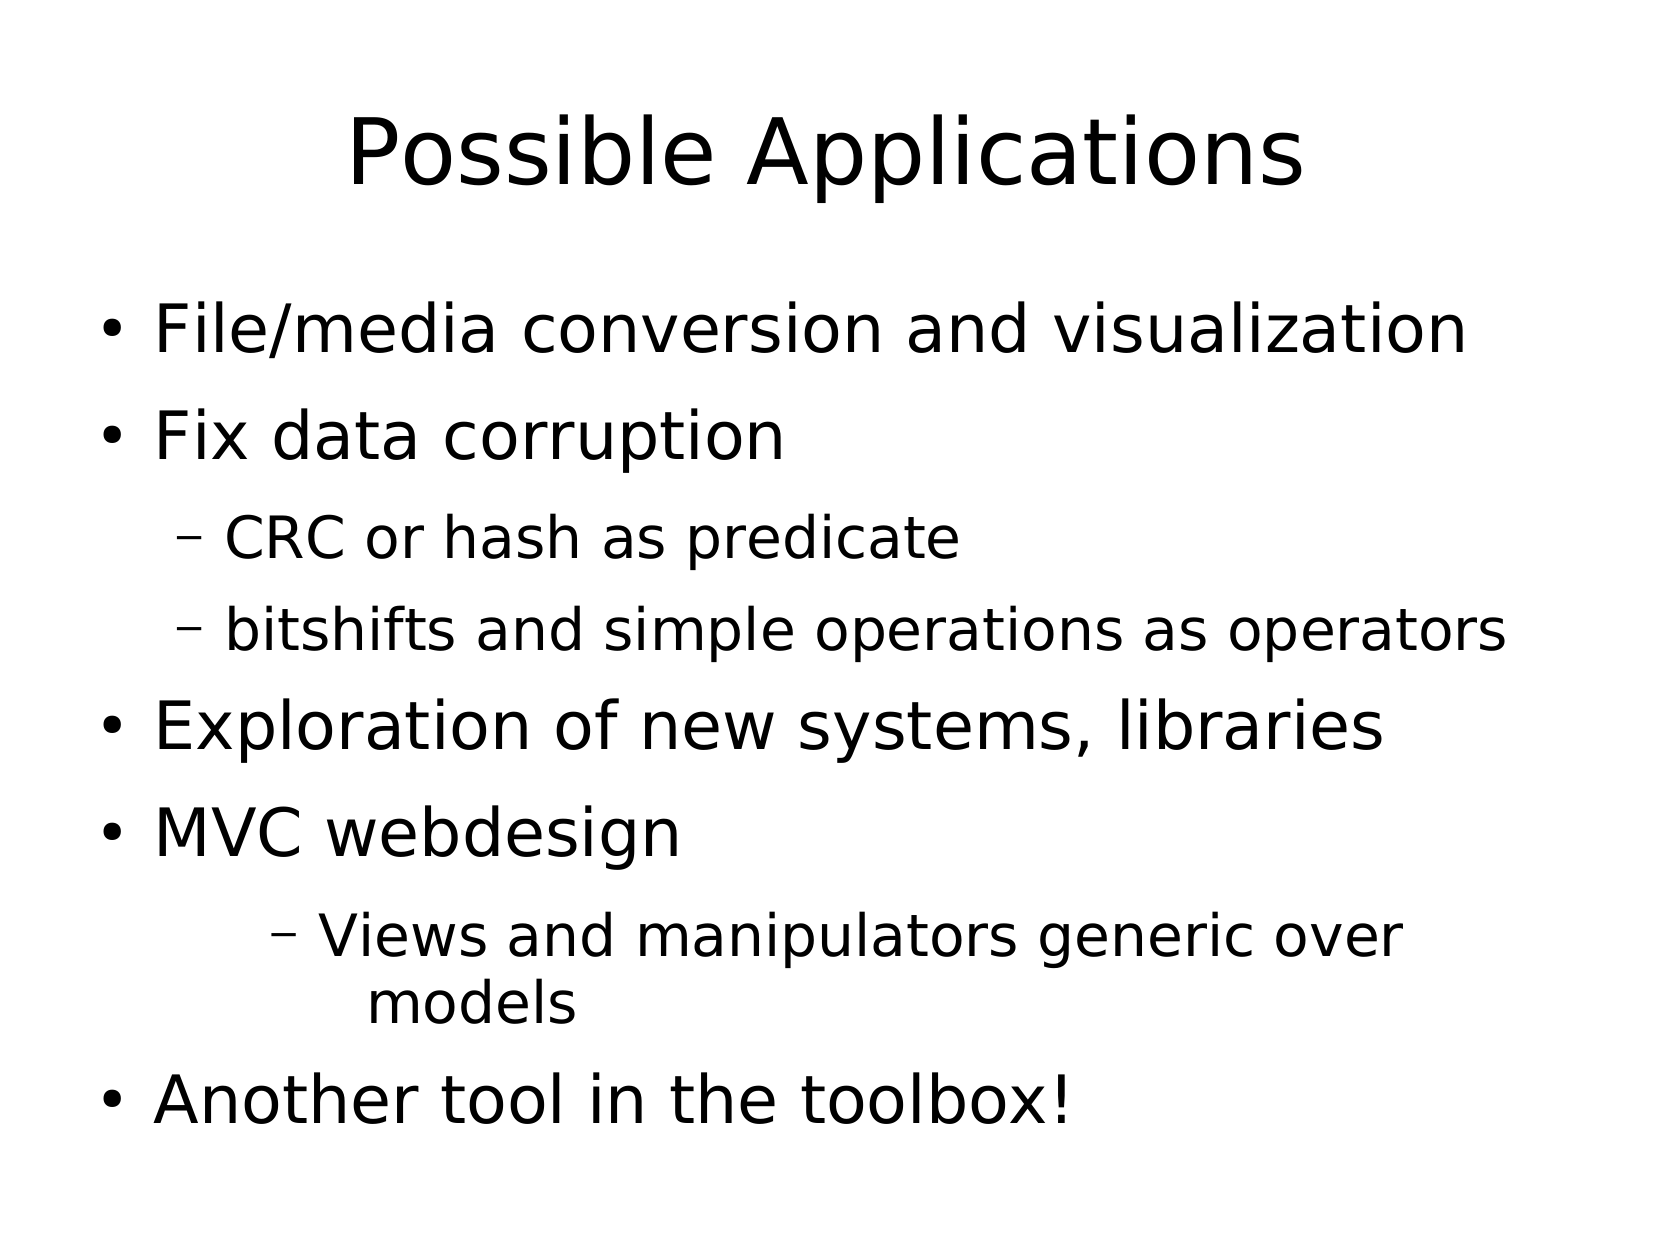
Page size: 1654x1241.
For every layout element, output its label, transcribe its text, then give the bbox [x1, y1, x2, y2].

list File/media conversion and visualization Fix data corruption CRC or hash as predicate bitshifts and simple operations as operators Exploration of new systems, libraries MVC webdesign Views and manipulators generic over models Another tool in the toolbox! [82, 290, 1571, 1201]
title Possible Applications [82, 56, 1571, 250]
